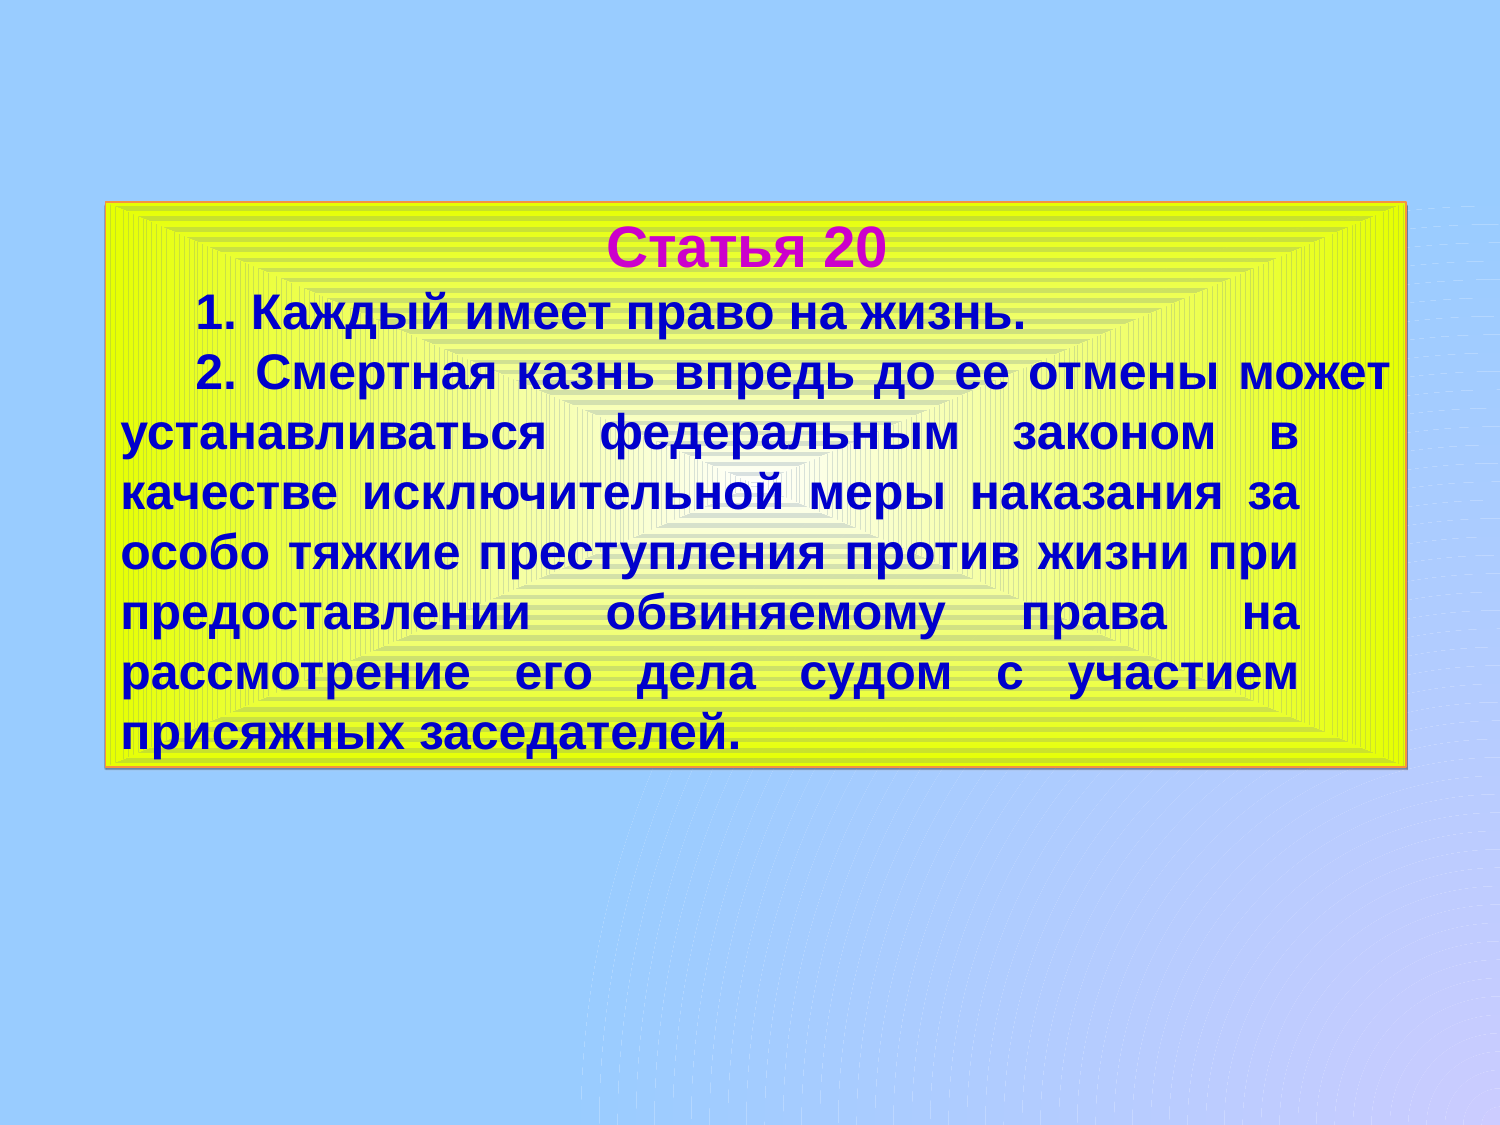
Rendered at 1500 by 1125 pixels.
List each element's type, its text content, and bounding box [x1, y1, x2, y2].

text_box Статья 20 1. Каждый имеет право на жизнь. 2. Смертная казнь впредь до ее отмены может устанавливаться федеральным законом в качестве исключительной меры наказания за особо тяжкие преступления против жизни при предоставлении обвиняемому права на рассмотрение его дела судом с участием присяжных заседателей. [105, 202, 1406, 767]
